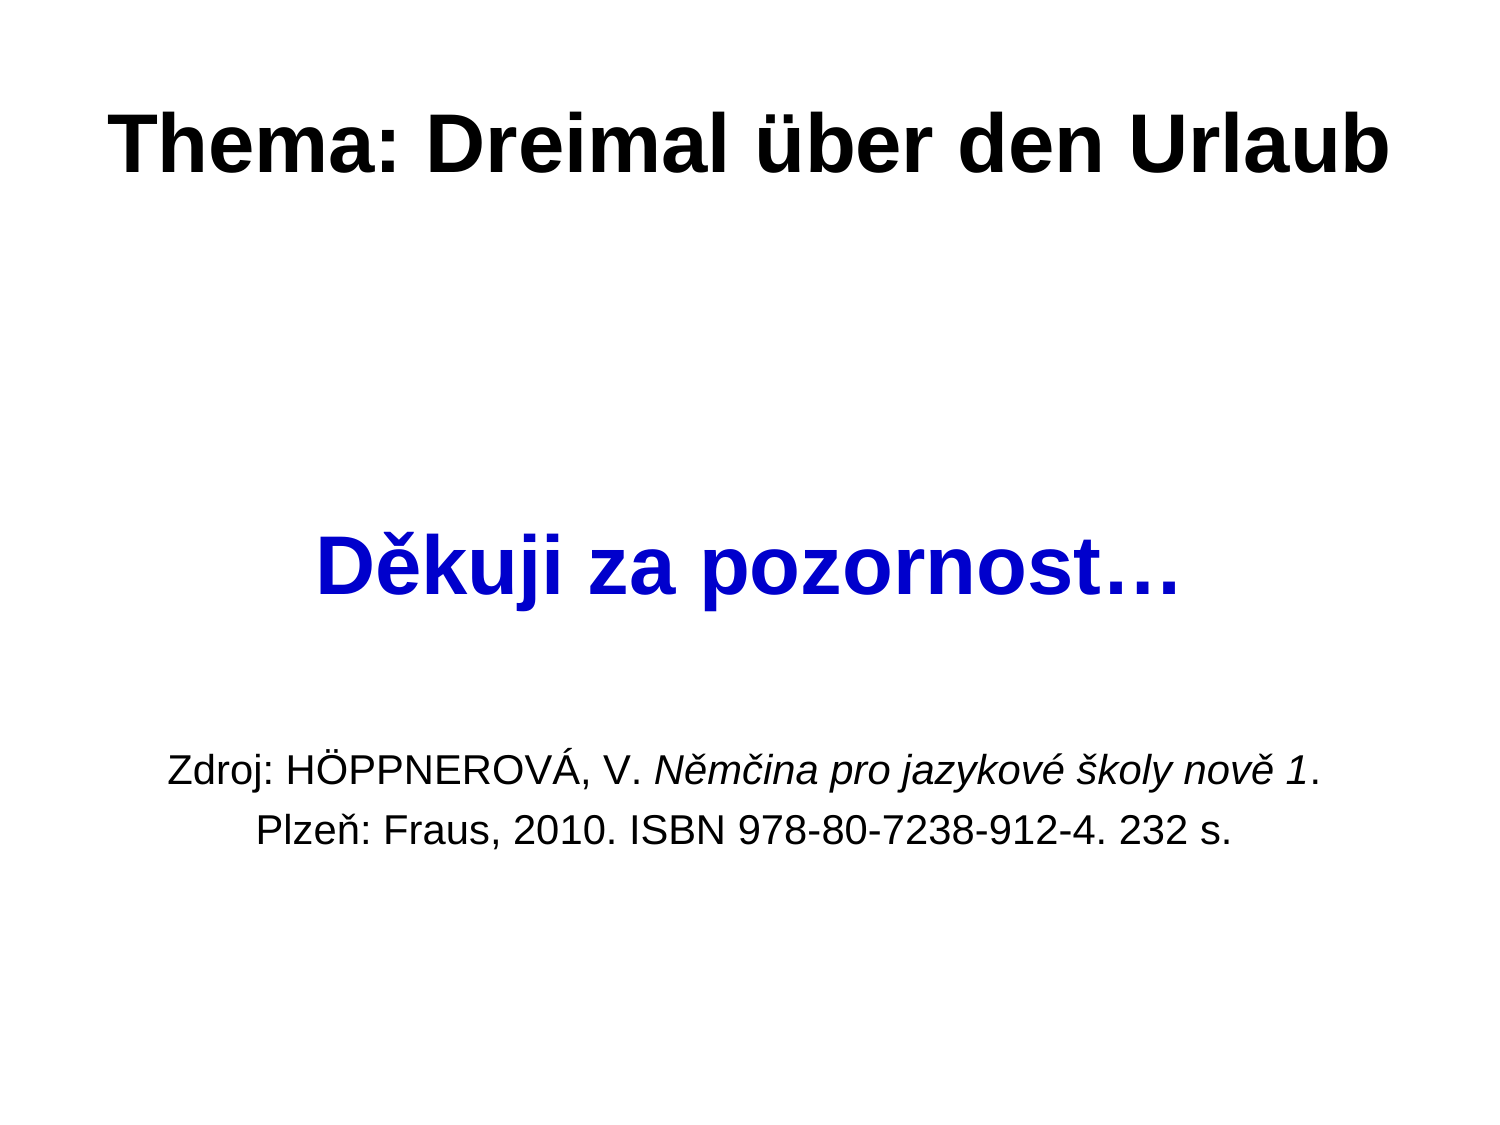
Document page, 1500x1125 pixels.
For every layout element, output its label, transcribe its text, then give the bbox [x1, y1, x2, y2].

list Děkuji za pozornost… Zdroj: HÖPPNEROVÁ, V. Němčina pro jazykové školy nově 1. Plzeň: Fraus, 2010. ISBN 978-80-7238-912-4. 232 s. [75, 262, 1426, 1006]
title Thema: Dreimal über den Urlaub [75, 45, 1426, 233]
